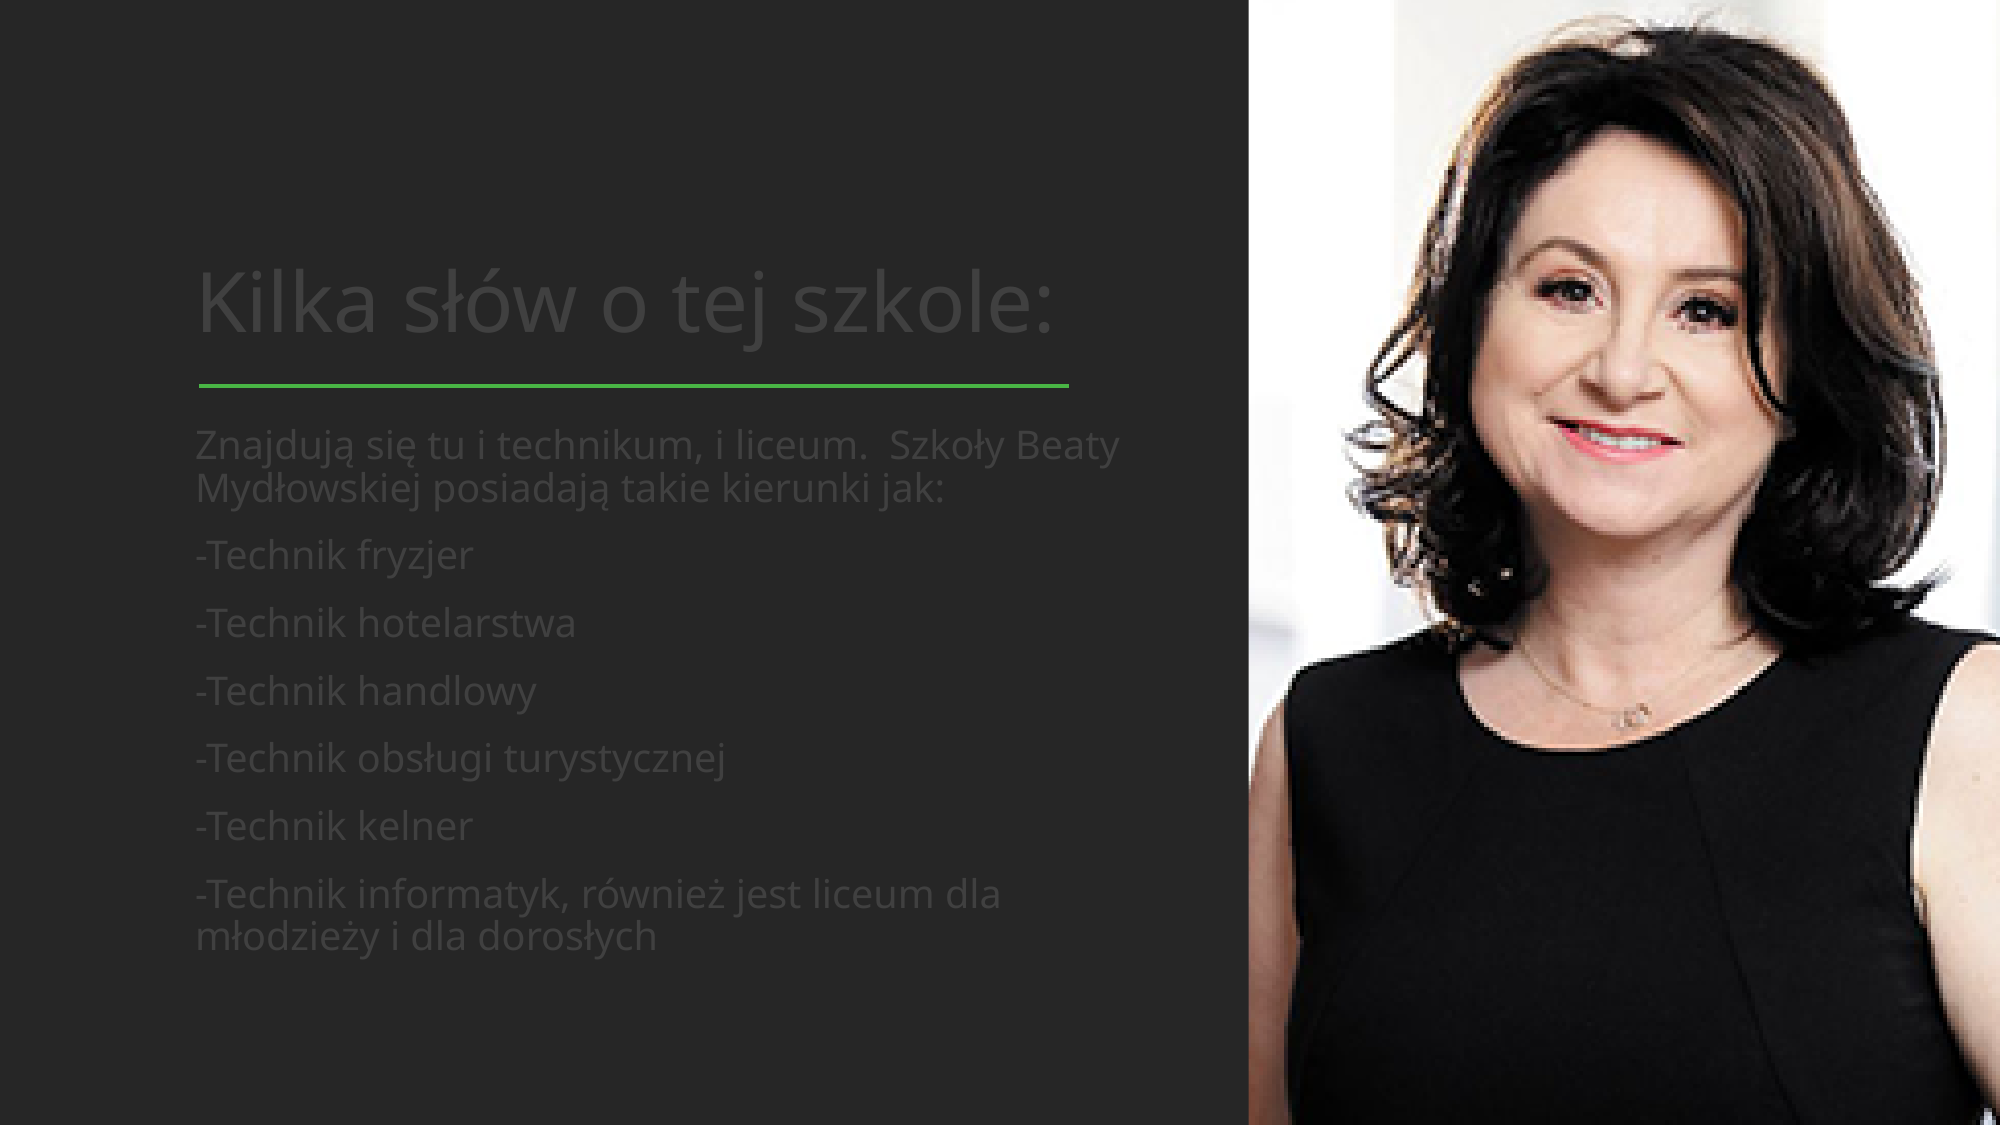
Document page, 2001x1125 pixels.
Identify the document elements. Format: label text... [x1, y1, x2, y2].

picture [1248, 0, 2000, 1125]
text_box [0, 0, 1248, 1125]
list Znajdują się tu i technikum, i liceum. Szkoły Beaty Mydłowskiej posiadają takie kierunki jak: -Technik fryzjer -Technik hotelarstwa -Technik handlowy -Technik obsługi turystycznej -Technik kelner -Technik informatyk, również jest liceum dla młodzieży i dla dorosłych [180, 417, 1161, 1090]
title Kilka słów o tej szkole: [180, 84, 1161, 359]
